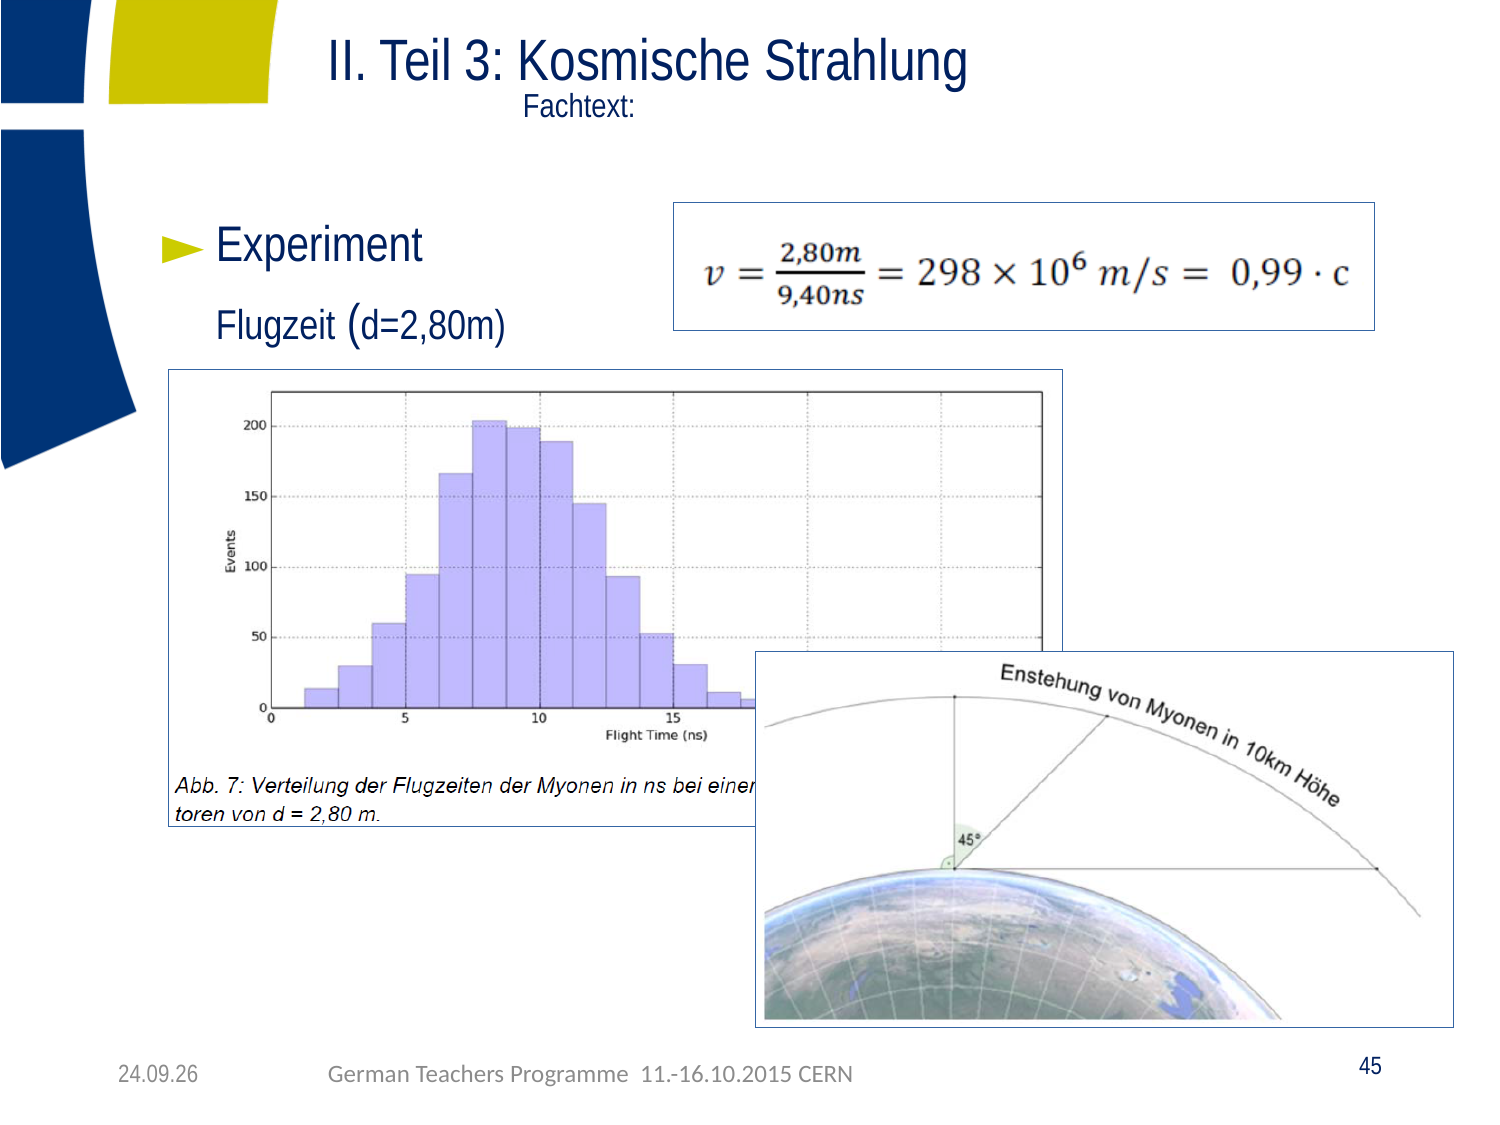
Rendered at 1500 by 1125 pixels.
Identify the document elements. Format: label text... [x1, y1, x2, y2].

slide_number <Foliennummer> [1059, 1042, 1397, 1103]
title Fachtext: [507, 47, 1371, 161]
picture [0, 0, 1500, 1125]
footer German Teachers Programme 11.-16.10.2015 CERN [312, 1042, 987, 1103]
title II. Teil 3: Kosmische Strahlung [312, 0, 1400, 114]
list Experiment Flugzeit (d=2,80m) [129, 125, 1367, 815]
slide_number 14.10.15 [103, 1042, 290, 1103]
